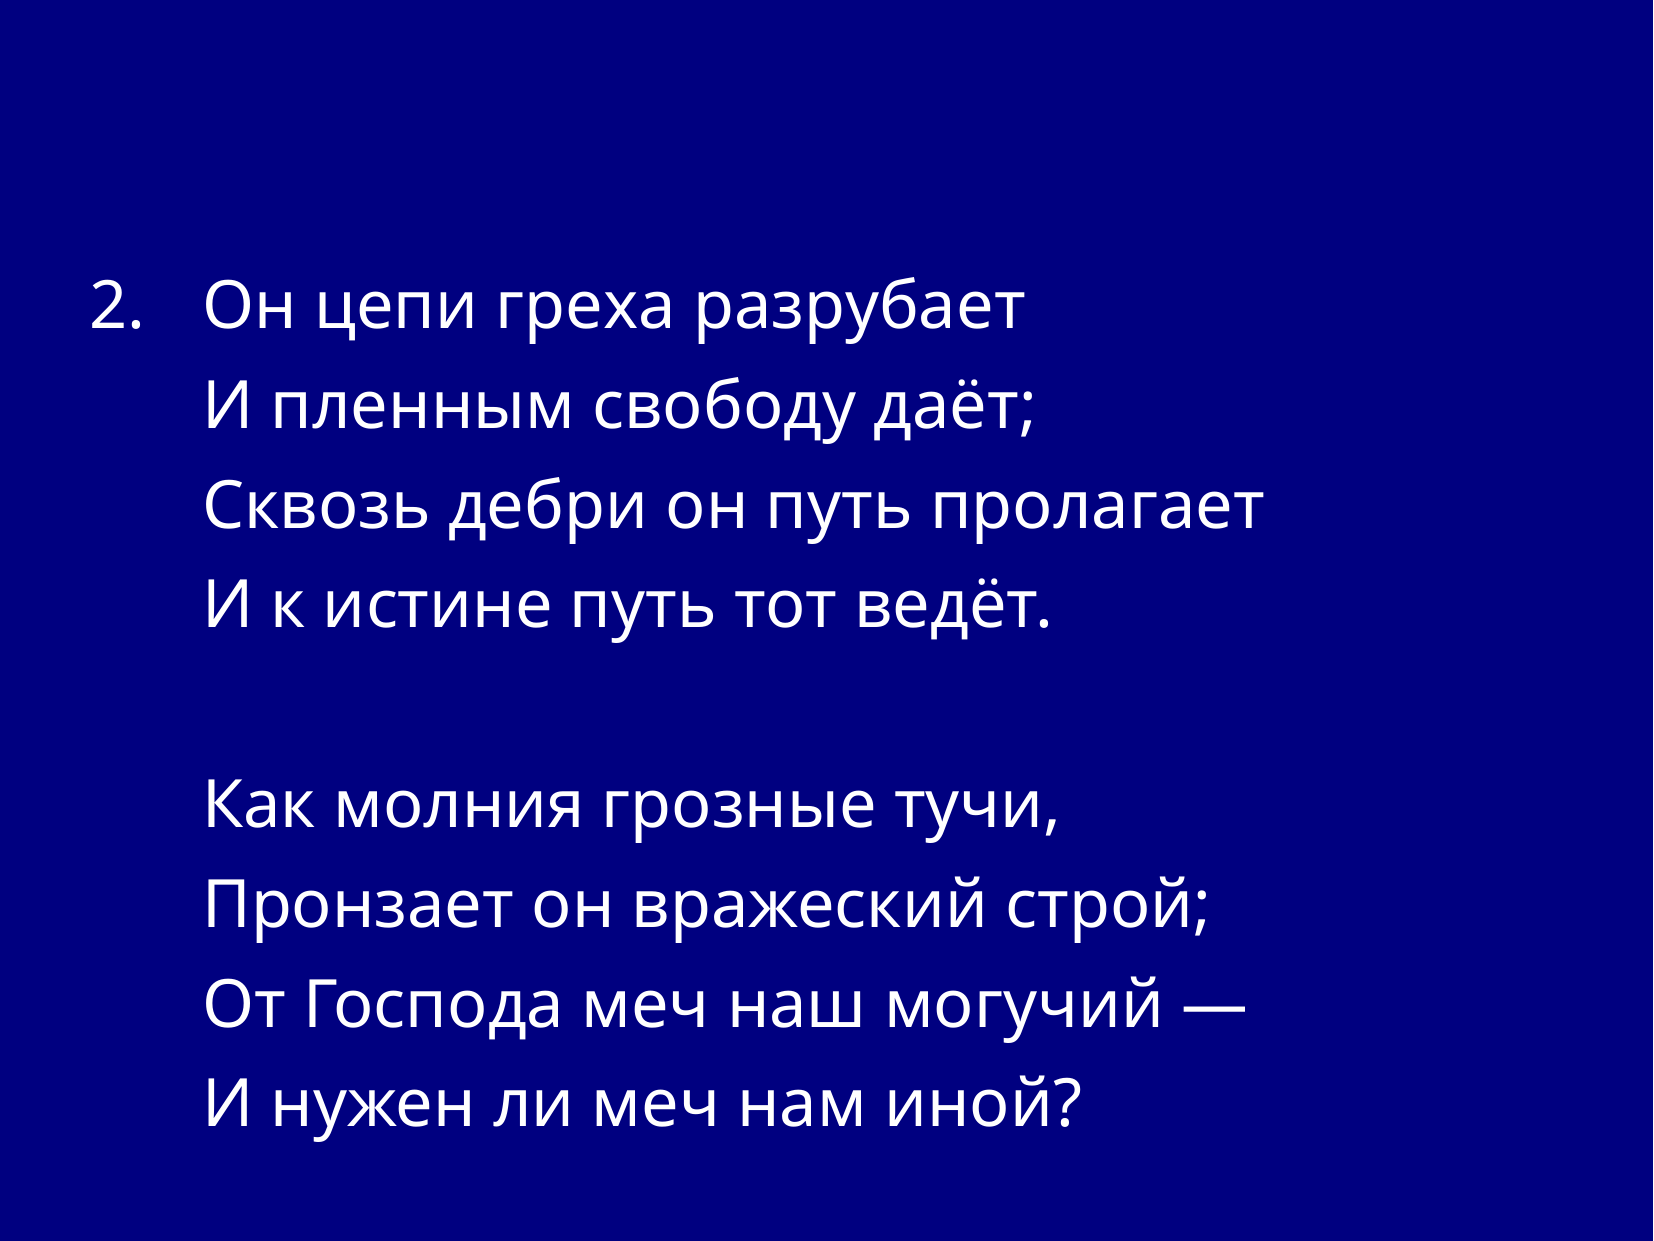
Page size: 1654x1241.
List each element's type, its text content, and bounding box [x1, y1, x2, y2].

text_box 2. Он цепи греха разрубает И пленным свободу даёт; Сквозь дебри он путь пролагает И к истине путь тот ведёт. Как молния грозные тучи, Пронзает он вражеский строй; От Господа меч наш могучий — И нужен ли меч нам иной? [75, 150, 1576, 1163]
